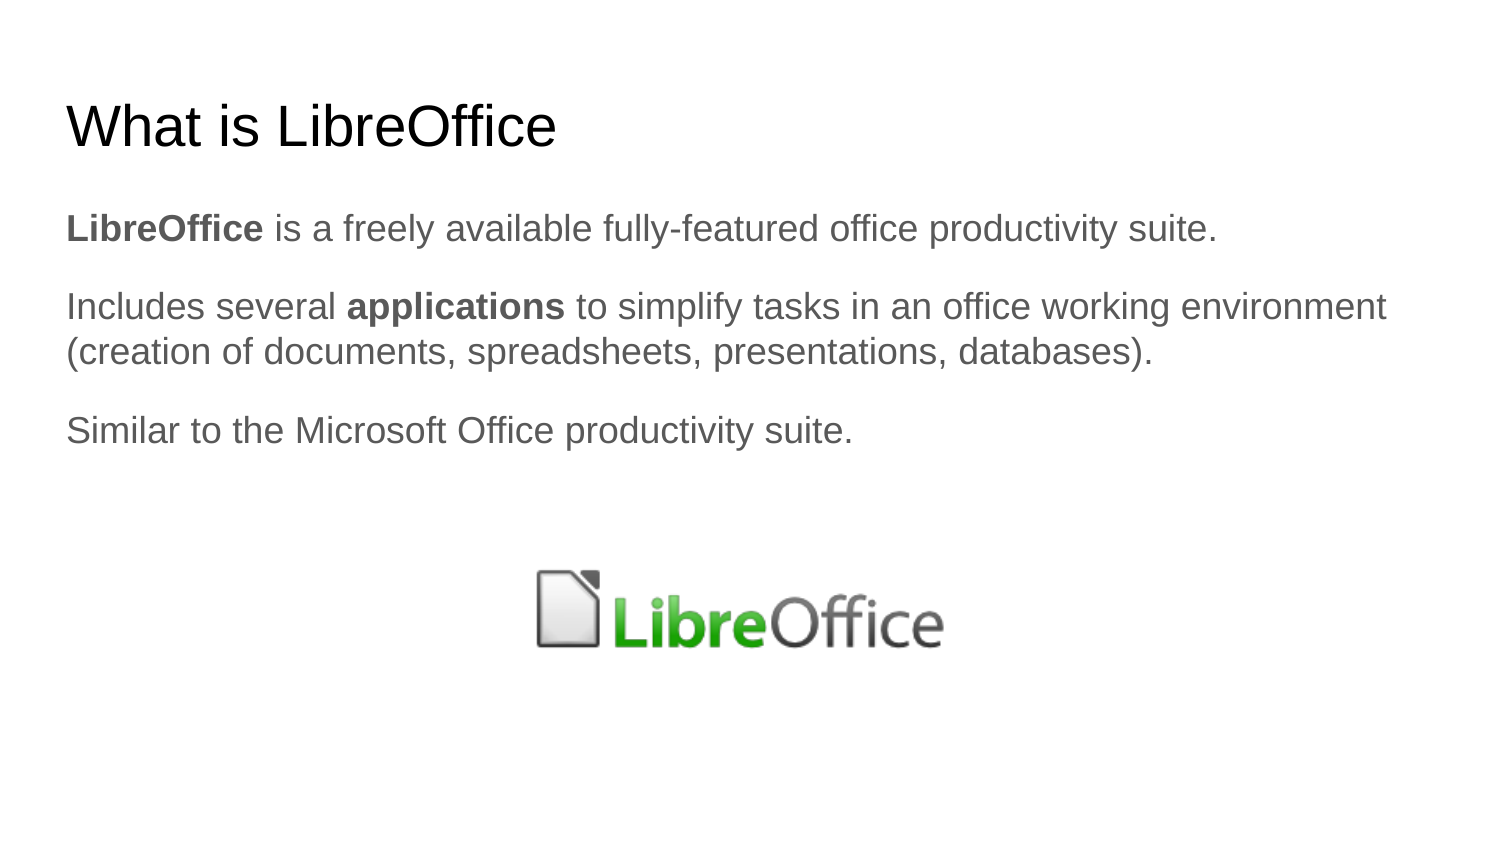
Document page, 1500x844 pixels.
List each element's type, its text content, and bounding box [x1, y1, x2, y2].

picture [506, 539, 975, 679]
list LibreOffice is a freely available fully-featured office productivity suite. Includes several applications to simplify tasks in an office working environment (creation of documents, spreadsheets, presentations, databases). Similar to the Microsoft Office productivity suite. [51, 189, 1449, 750]
title What is LibreOffice [51, 72, 1449, 167]
